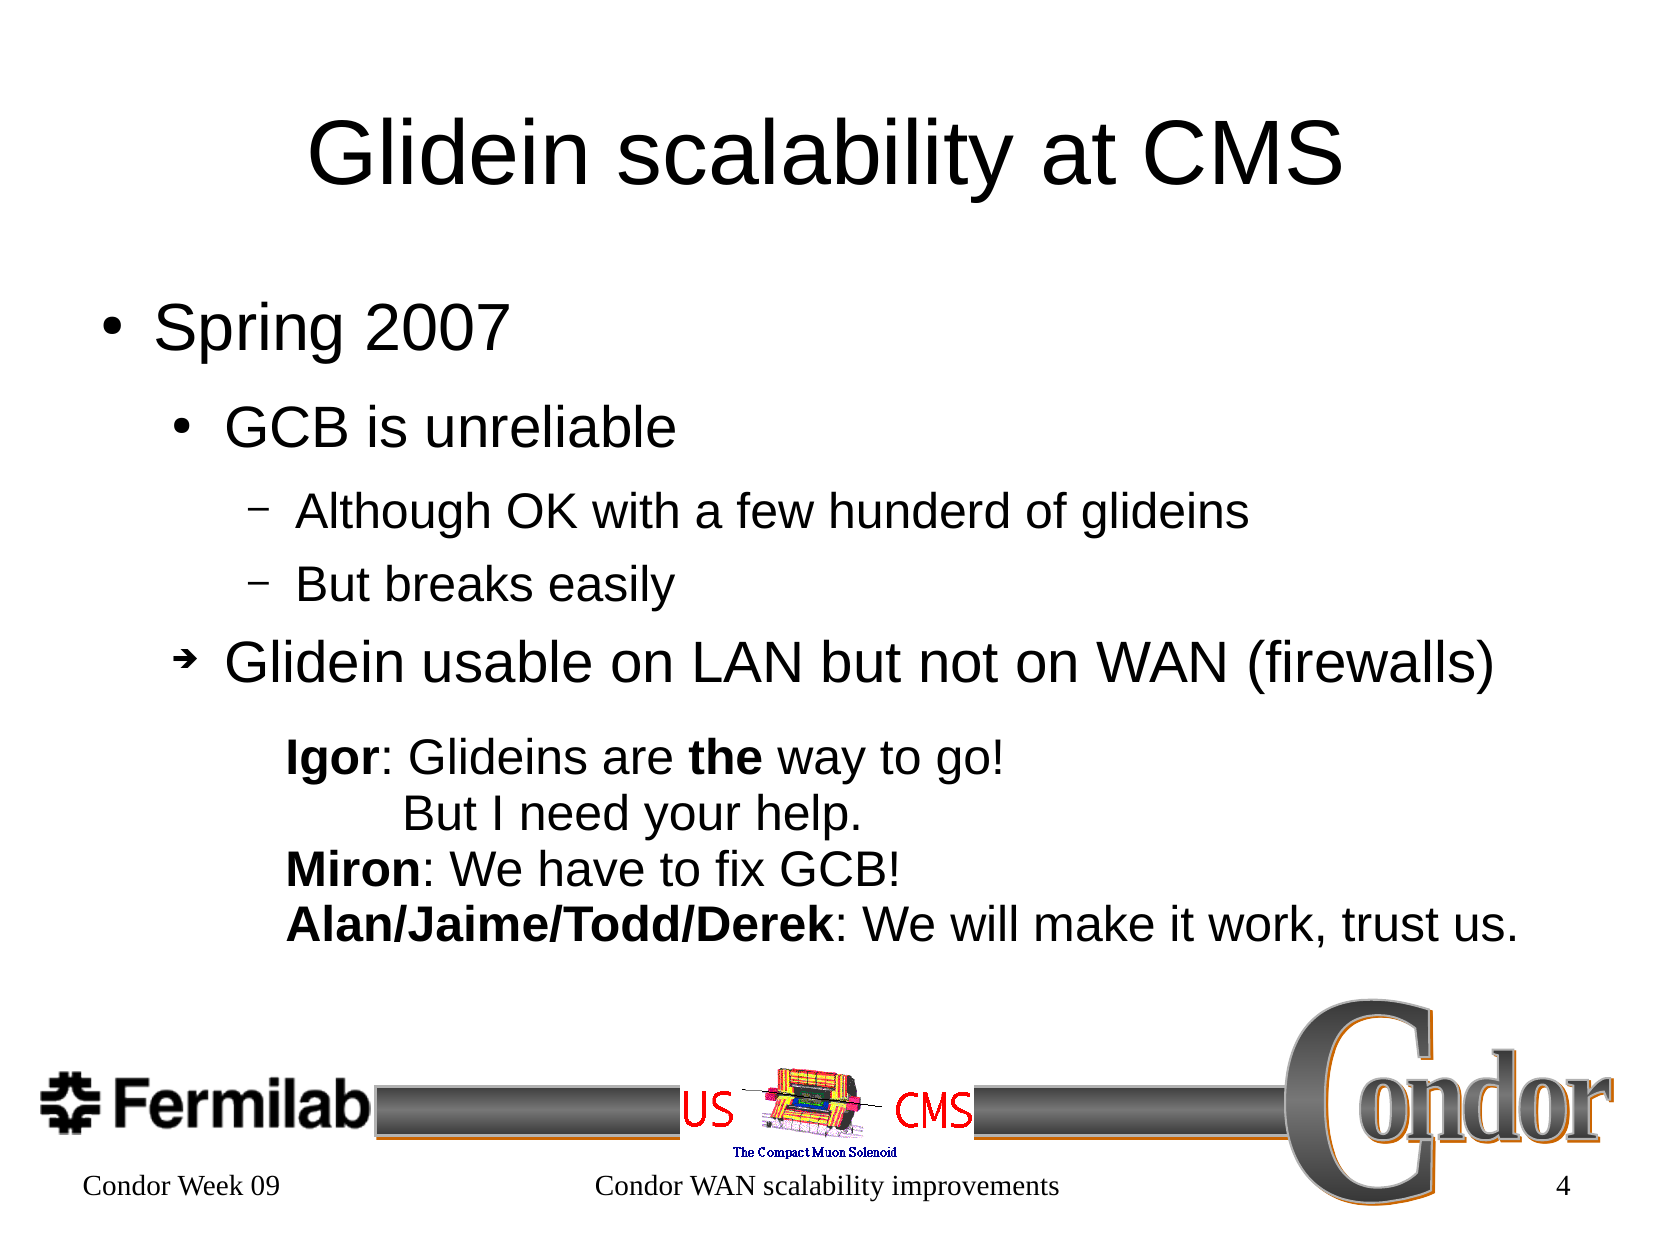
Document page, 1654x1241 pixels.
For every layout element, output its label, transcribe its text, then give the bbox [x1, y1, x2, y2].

picture [40, 1071, 371, 1135]
list Spring 2007 GCB is unreliable Although OK with a few hunderd of glideins But breaks easily Glidein usable on LAN but not on WAN (firewalls) [82, 290, 1571, 1109]
title Glidein scalability at CMS [82, 56, 1571, 250]
picture [680, 1109, 974, 1159]
text_box Igor: Glideins are the way to go! But I need your help. Miron: We have to fix GCB! Alan/Jaime/Todd/Derek: We will make it work, trust us. [270, 721, 1540, 1016]
